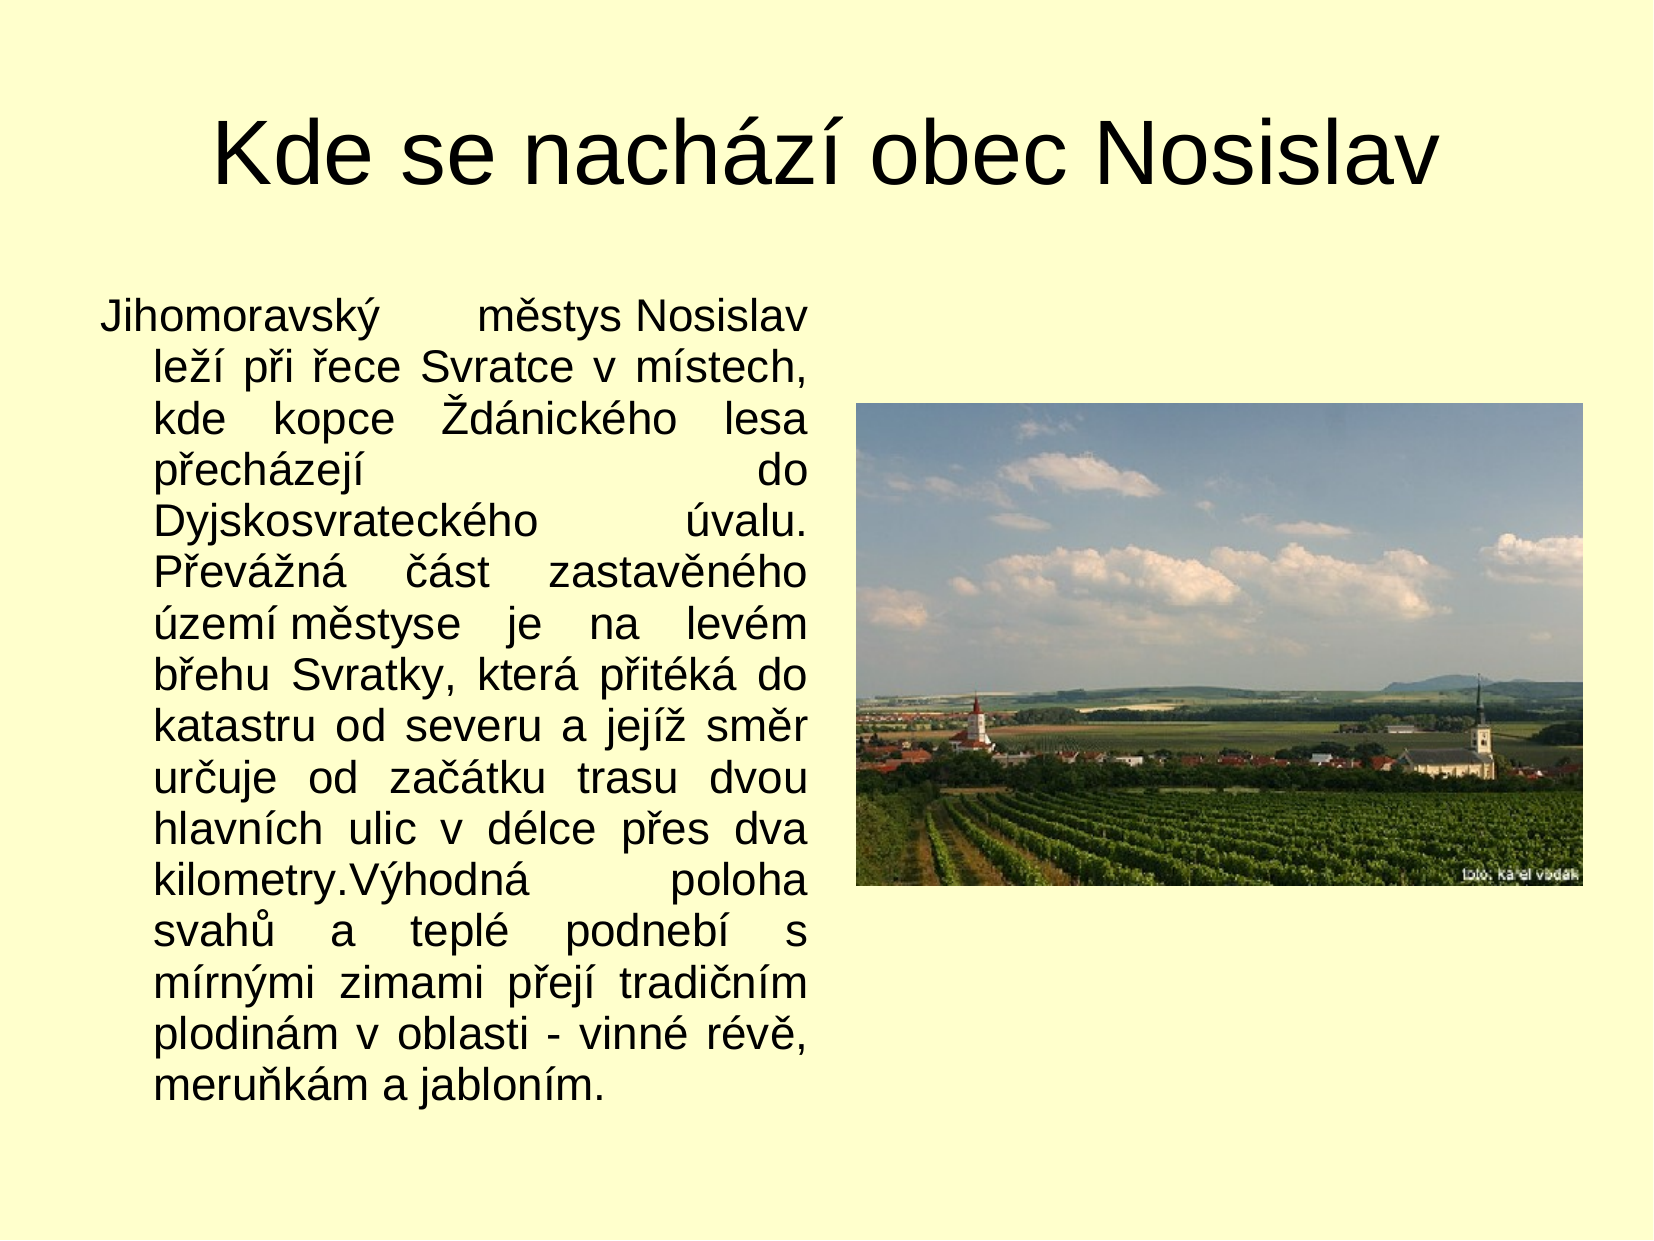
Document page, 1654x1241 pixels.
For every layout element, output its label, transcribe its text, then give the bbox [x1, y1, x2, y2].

list Jihomoravský městys Nosislav leží při řece Svratce v místech, kde kopce Ždánického lesa přecházejí do Dyjskosvrateckého úvalu. Převážná část zastavěného území městyse je na levém břehu Svratky, která přitéká do katastru od severu a jejíž směr určuje od začátku trasu dvou hlavních ulic v délce přes dva kilometry.Výhodná poloha svahů a teplé podnebí s mírnými zimami přejí tradičním plodinám v oblasti - vinné révě, meruňkám a jabloním. [82, 290, 809, 1109]
picture [856, 403, 1583, 886]
title Kde se nachází obec Nosislav [82, 49, 1571, 257]
